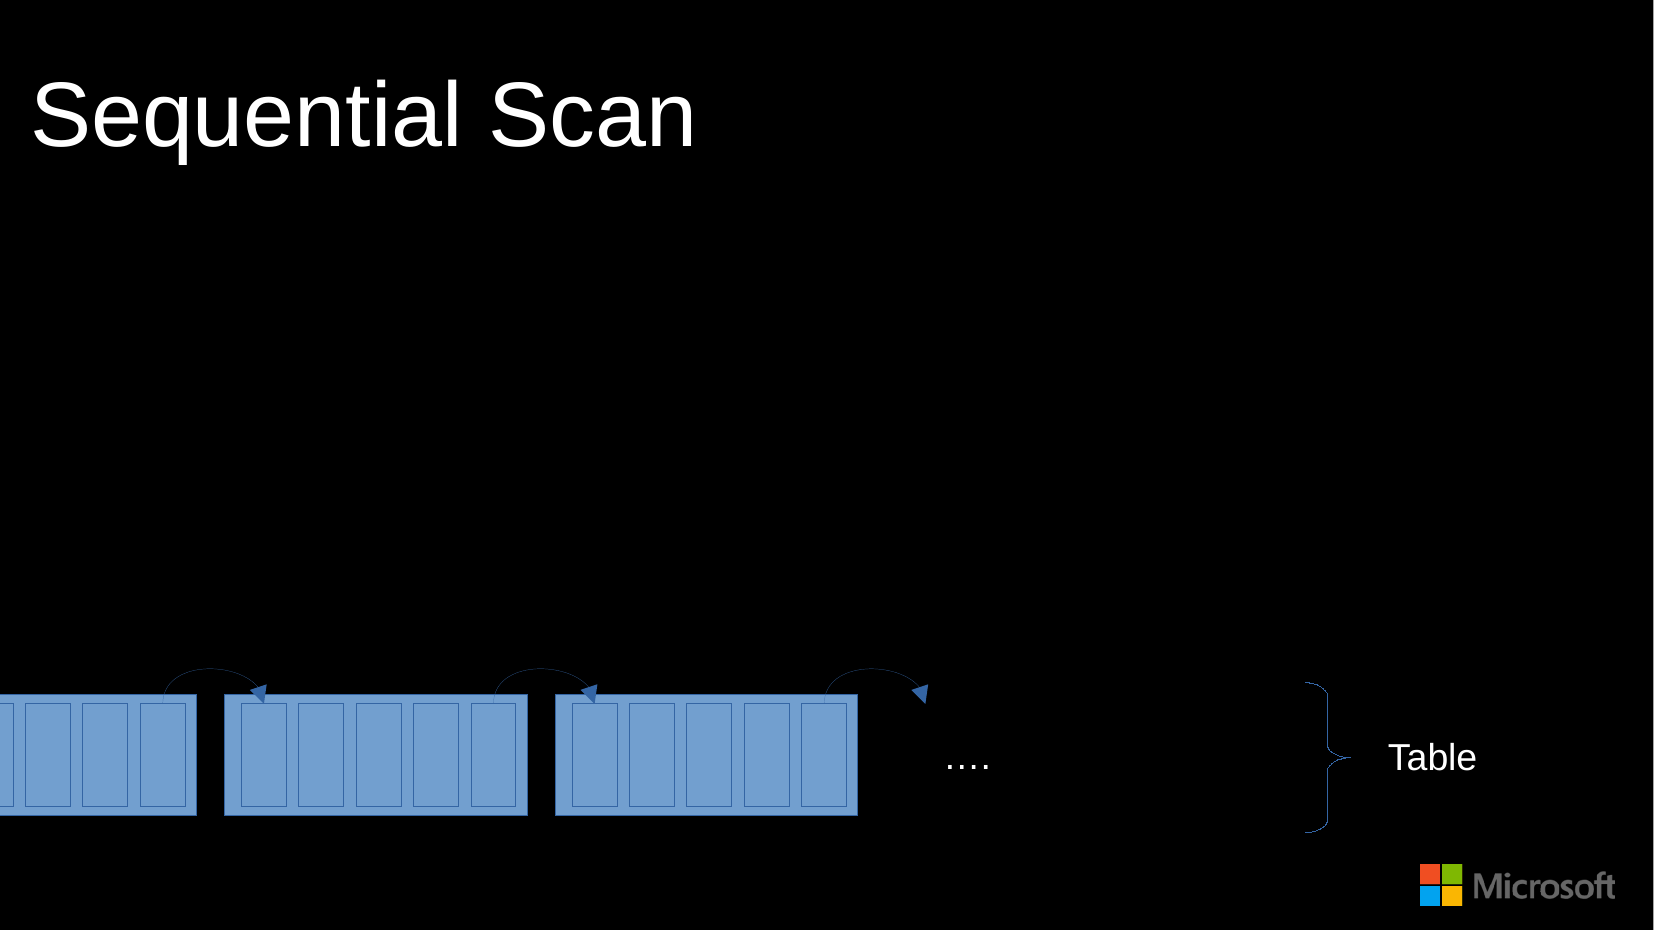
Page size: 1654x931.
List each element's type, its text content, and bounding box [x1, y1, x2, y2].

text_box …. [869, 696, 1065, 817]
picture [1420, 864, 1615, 906]
text_box [555, 694, 858, 816]
text_box [224, 694, 528, 816]
text_box [0, 694, 197, 816]
text_box Table [1365, 682, 1501, 833]
title Sequential Scan [30, 37, 1621, 193]
